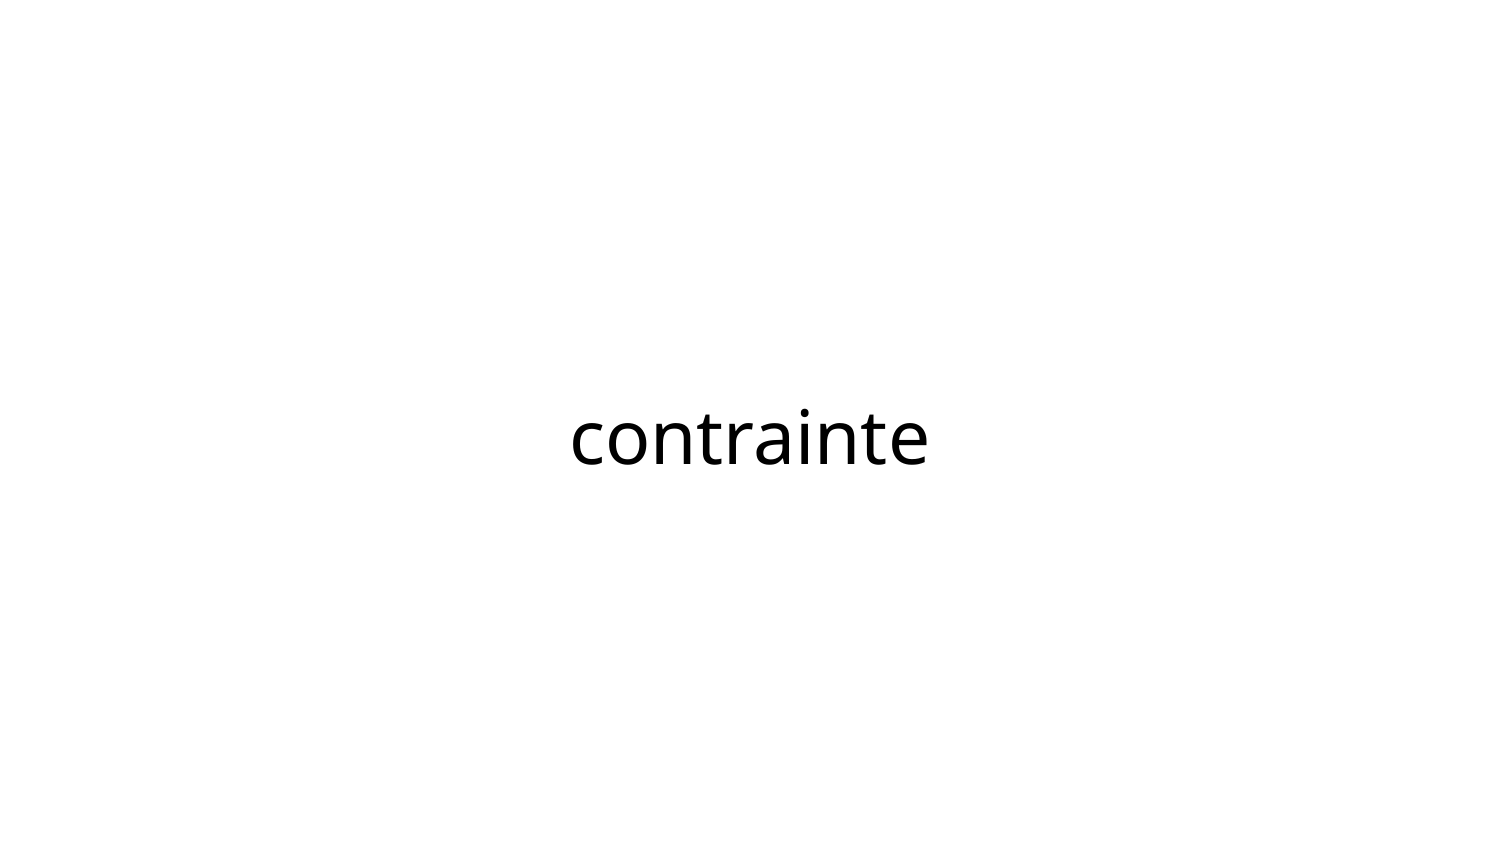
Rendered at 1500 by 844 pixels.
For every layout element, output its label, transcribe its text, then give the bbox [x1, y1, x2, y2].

text_box contrainte [214, 361, 1286, 495]
